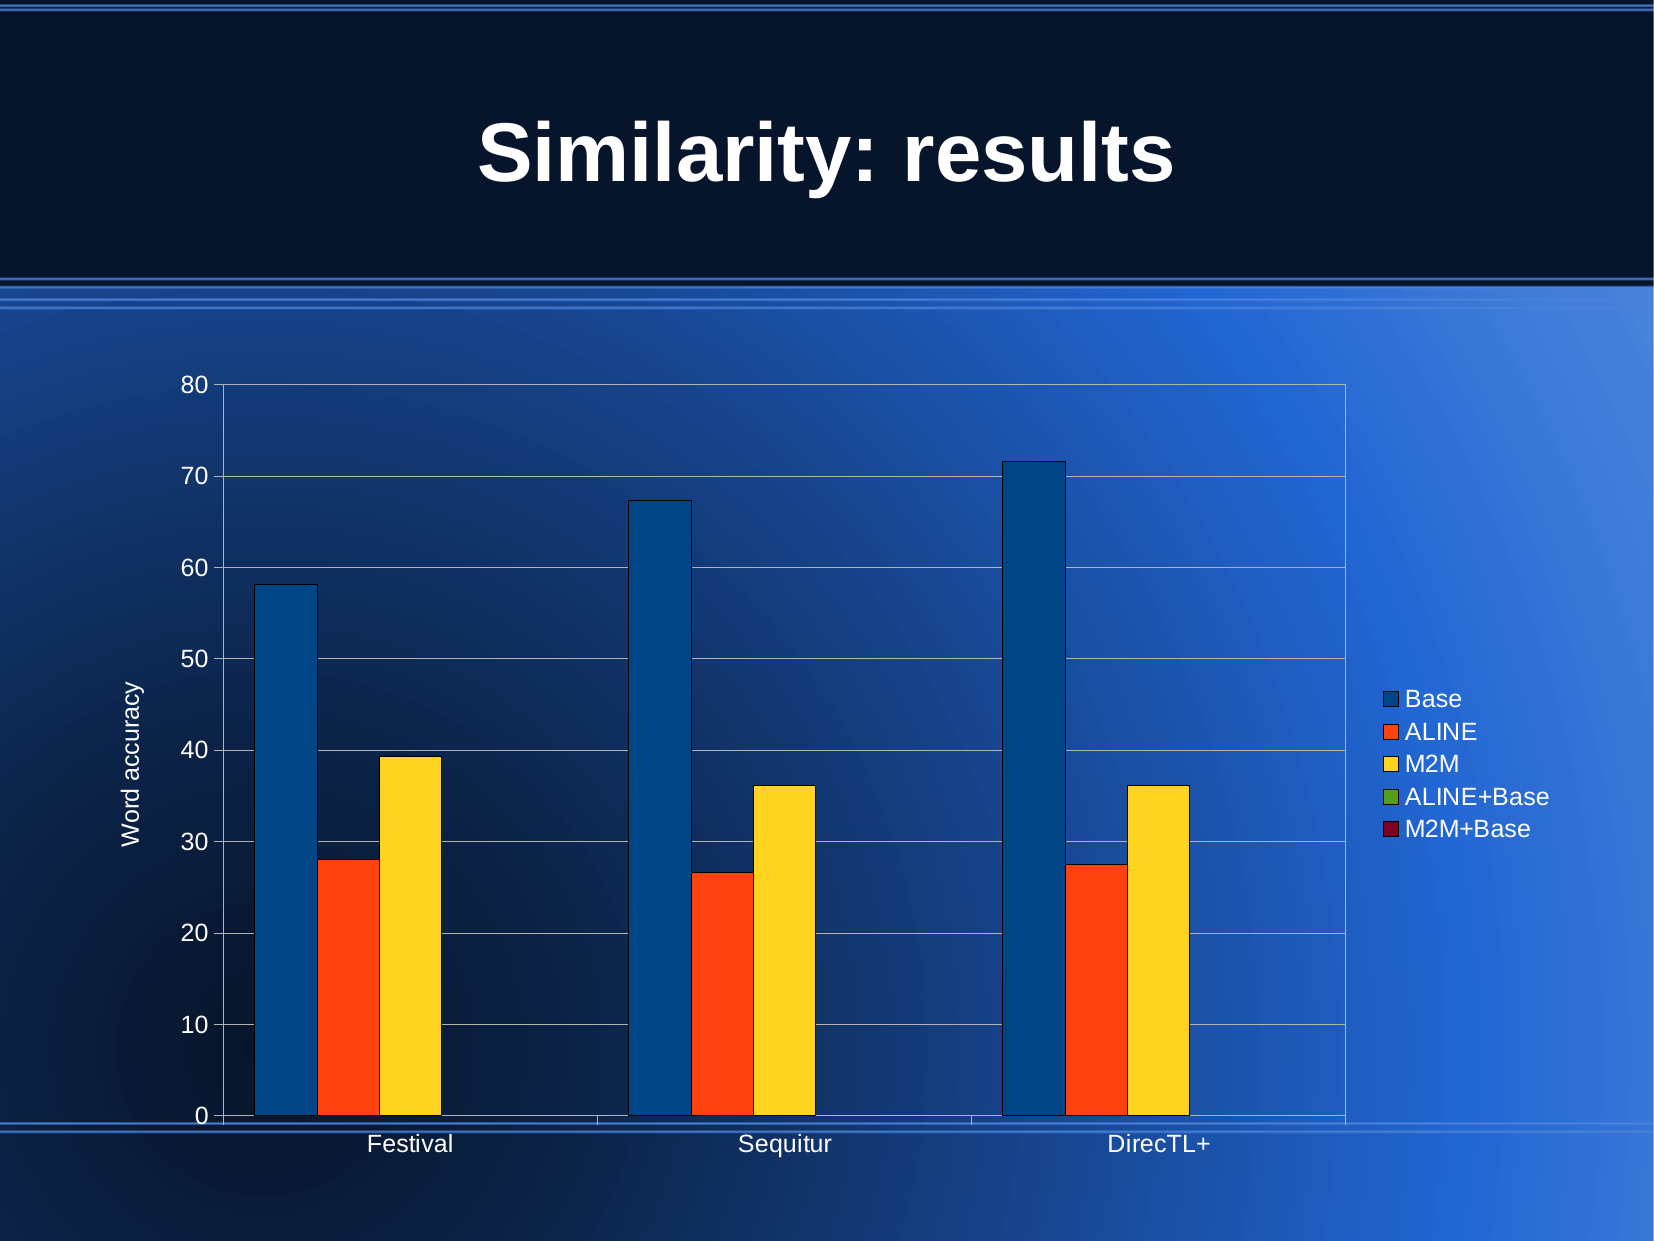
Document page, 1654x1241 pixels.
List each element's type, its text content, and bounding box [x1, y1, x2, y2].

chart [82, 355, 1571, 1174]
title Similarity: results [82, 49, 1571, 257]
picture [0, 0, 1654, 1241]
